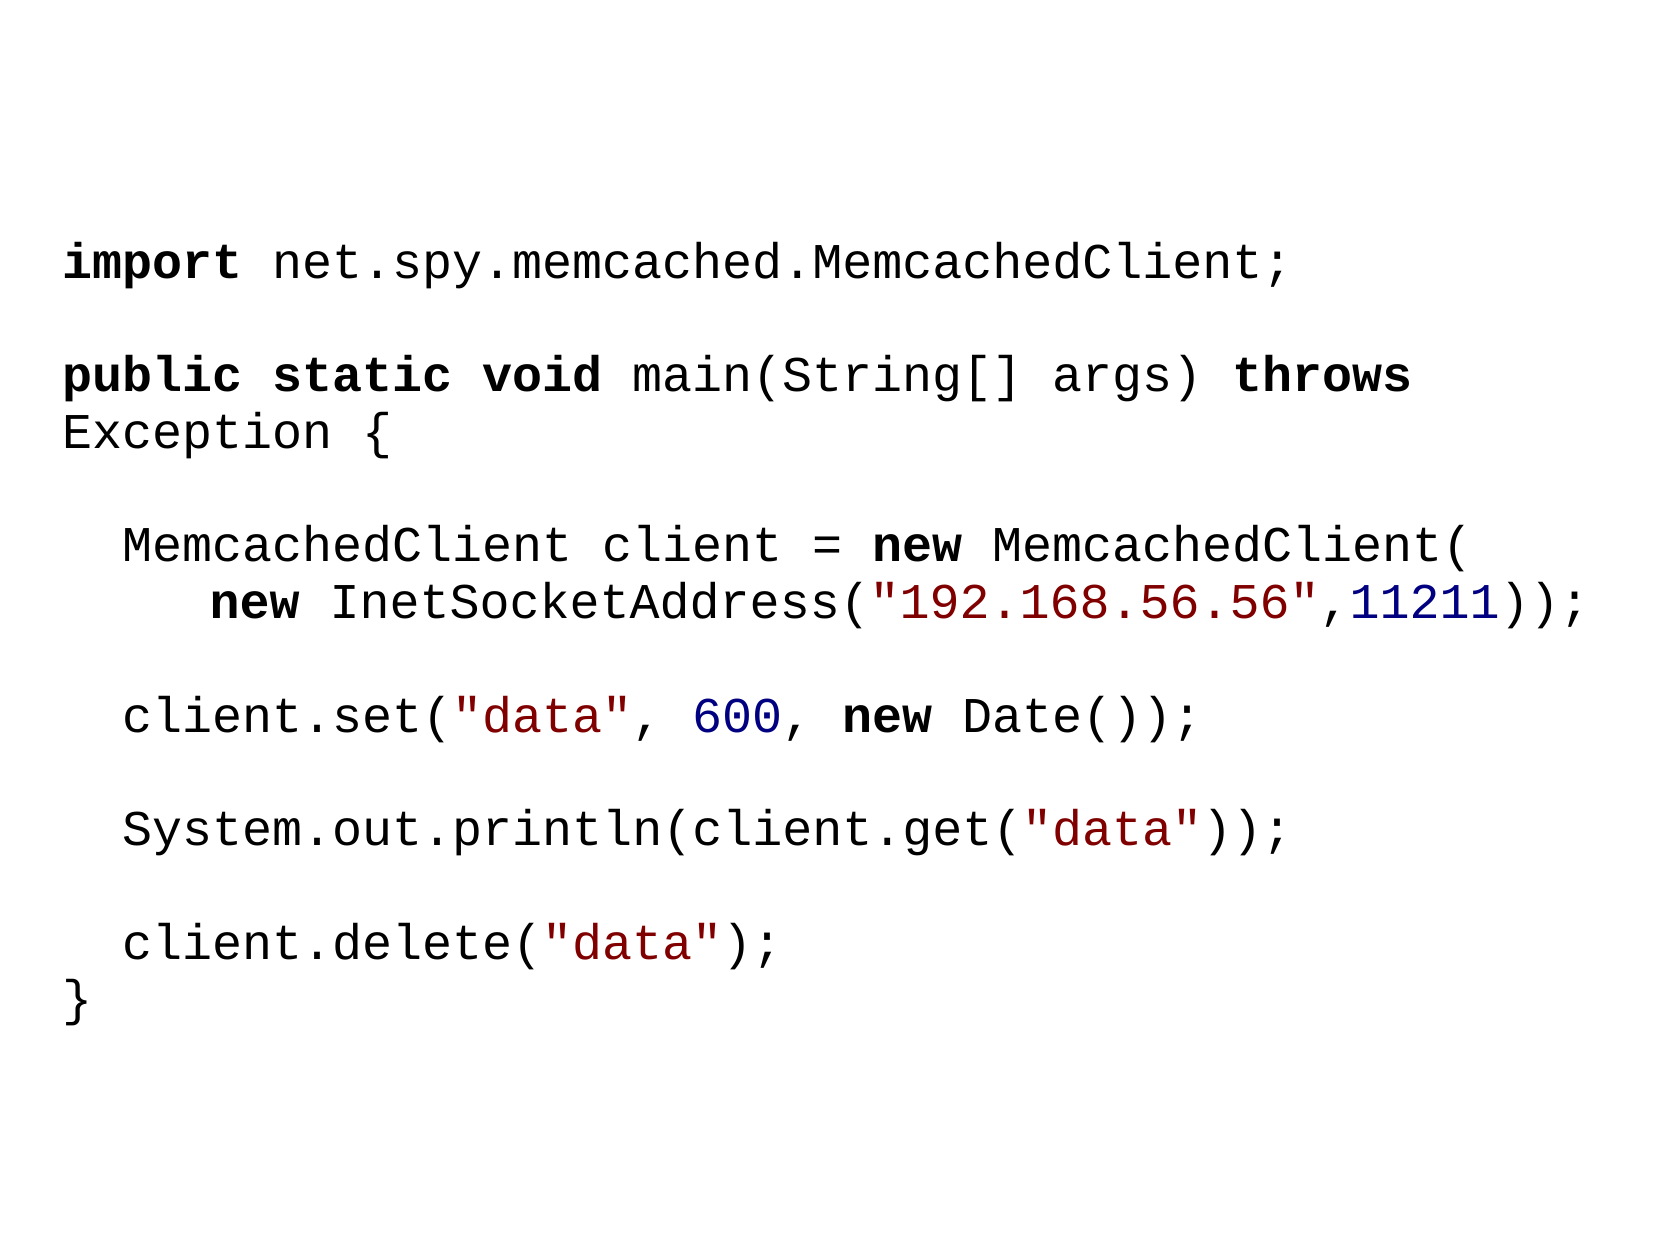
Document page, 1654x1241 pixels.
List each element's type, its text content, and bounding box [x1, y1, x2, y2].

text_box import net.spy.memcached.MemcachedClient; public static void main(String[] args) throws Exception { MemcachedClient client = new MemcachedClient( new InetSocketAddress("192.168.56.56",11211)); client.set("data", 600, new Date()); System.out.println(client.get("data")); client.delete("data"); } [47, 228, 1607, 1012]
